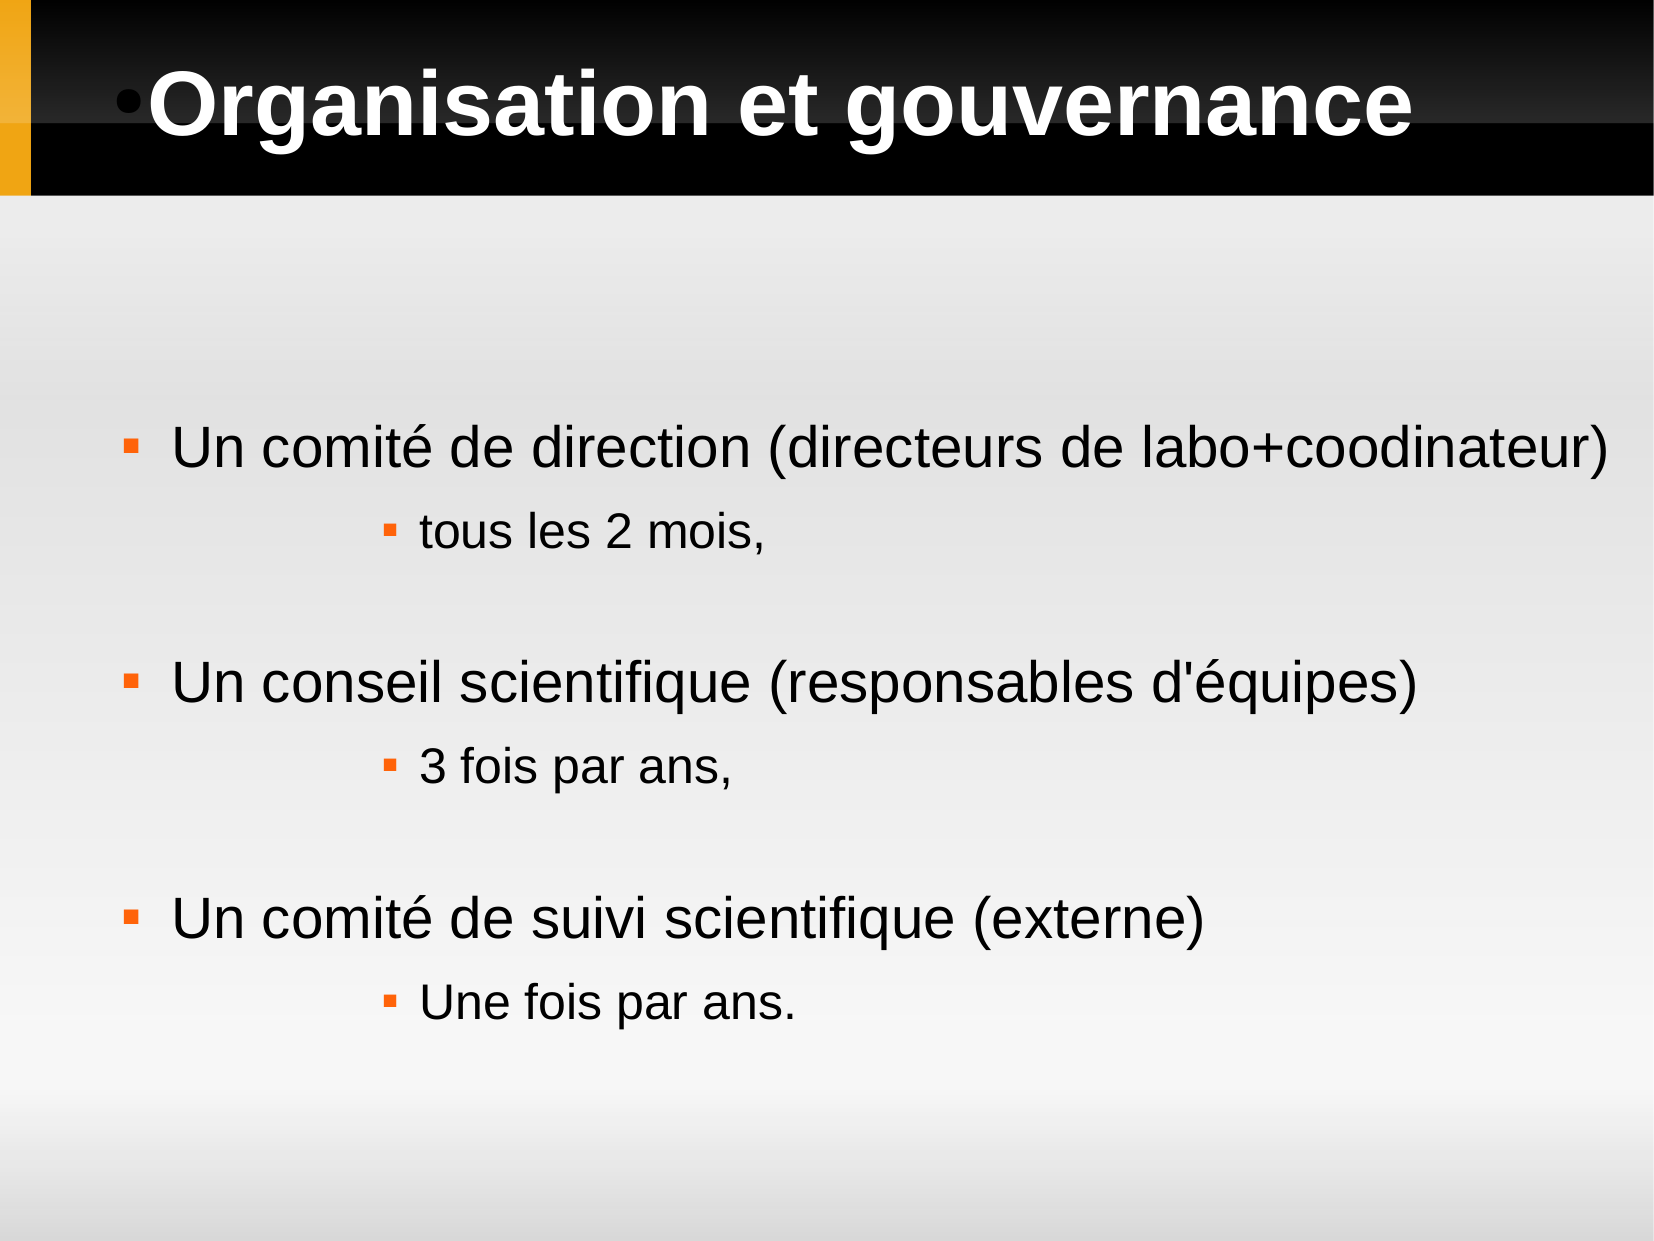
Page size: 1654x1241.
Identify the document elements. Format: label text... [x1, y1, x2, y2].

title Organisation et gouvernance [76, 0, 1565, 208]
list Un comité de direction (directeurs de labo+coodinateur) tous les 2 mois, Un conseil scientifique (responsables d'équipes) 3 fois par ans, Un comité de suivi scientifique (externe) Une fois par ans. [29, 237, 1630, 1123]
picture [0, 0, 1654, 1241]
